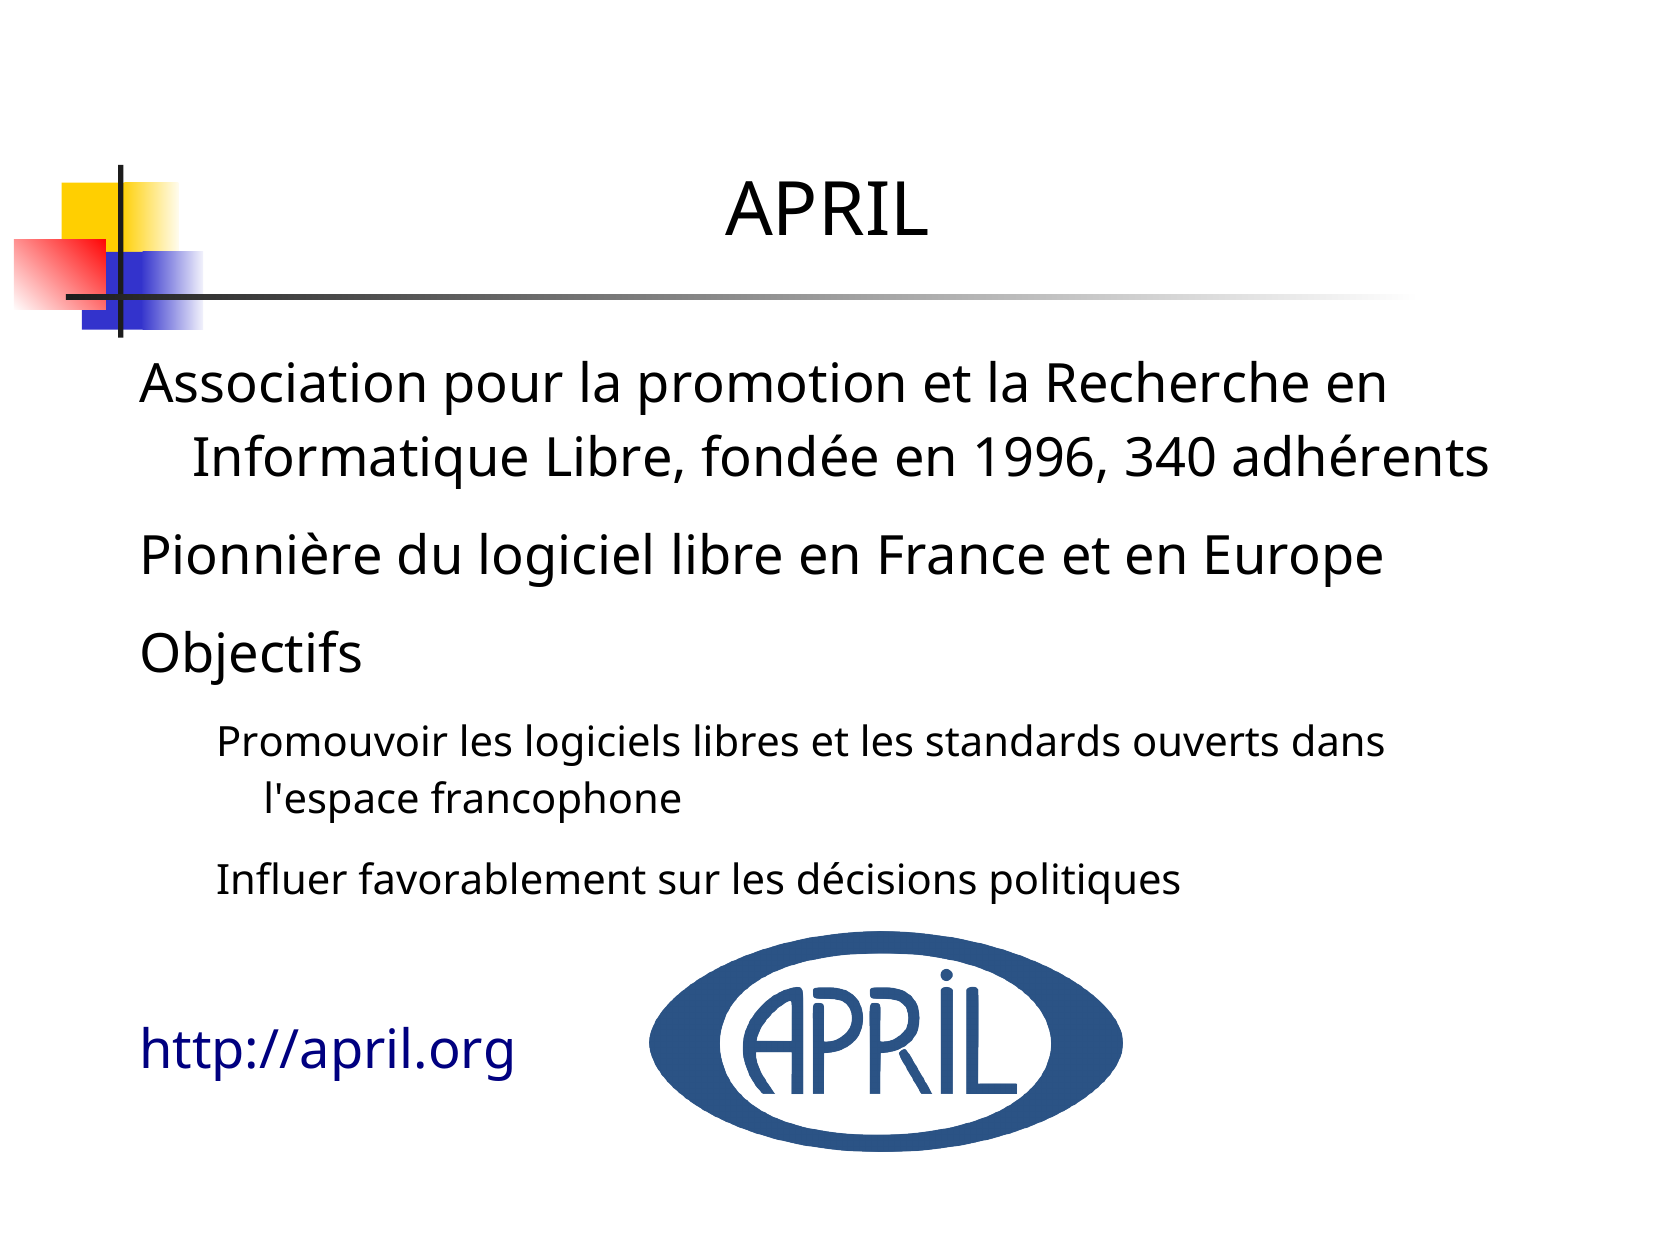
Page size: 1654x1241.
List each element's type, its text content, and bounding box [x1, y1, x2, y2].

picture [649, 931, 1123, 1152]
list Association pour la promotion et la Recherche en Informatique Libre, fondée en 1996, 340 adhérents Pionnière du logiciel libre en France et en Europe Objectifs Promouvoir les logiciels libres et les standards ouverts dans l'espace francophone Influer favorablement sur les décisions politiques http://april.org [121, 344, 1534, 1127]
title APRIL [121, 102, 1534, 311]
